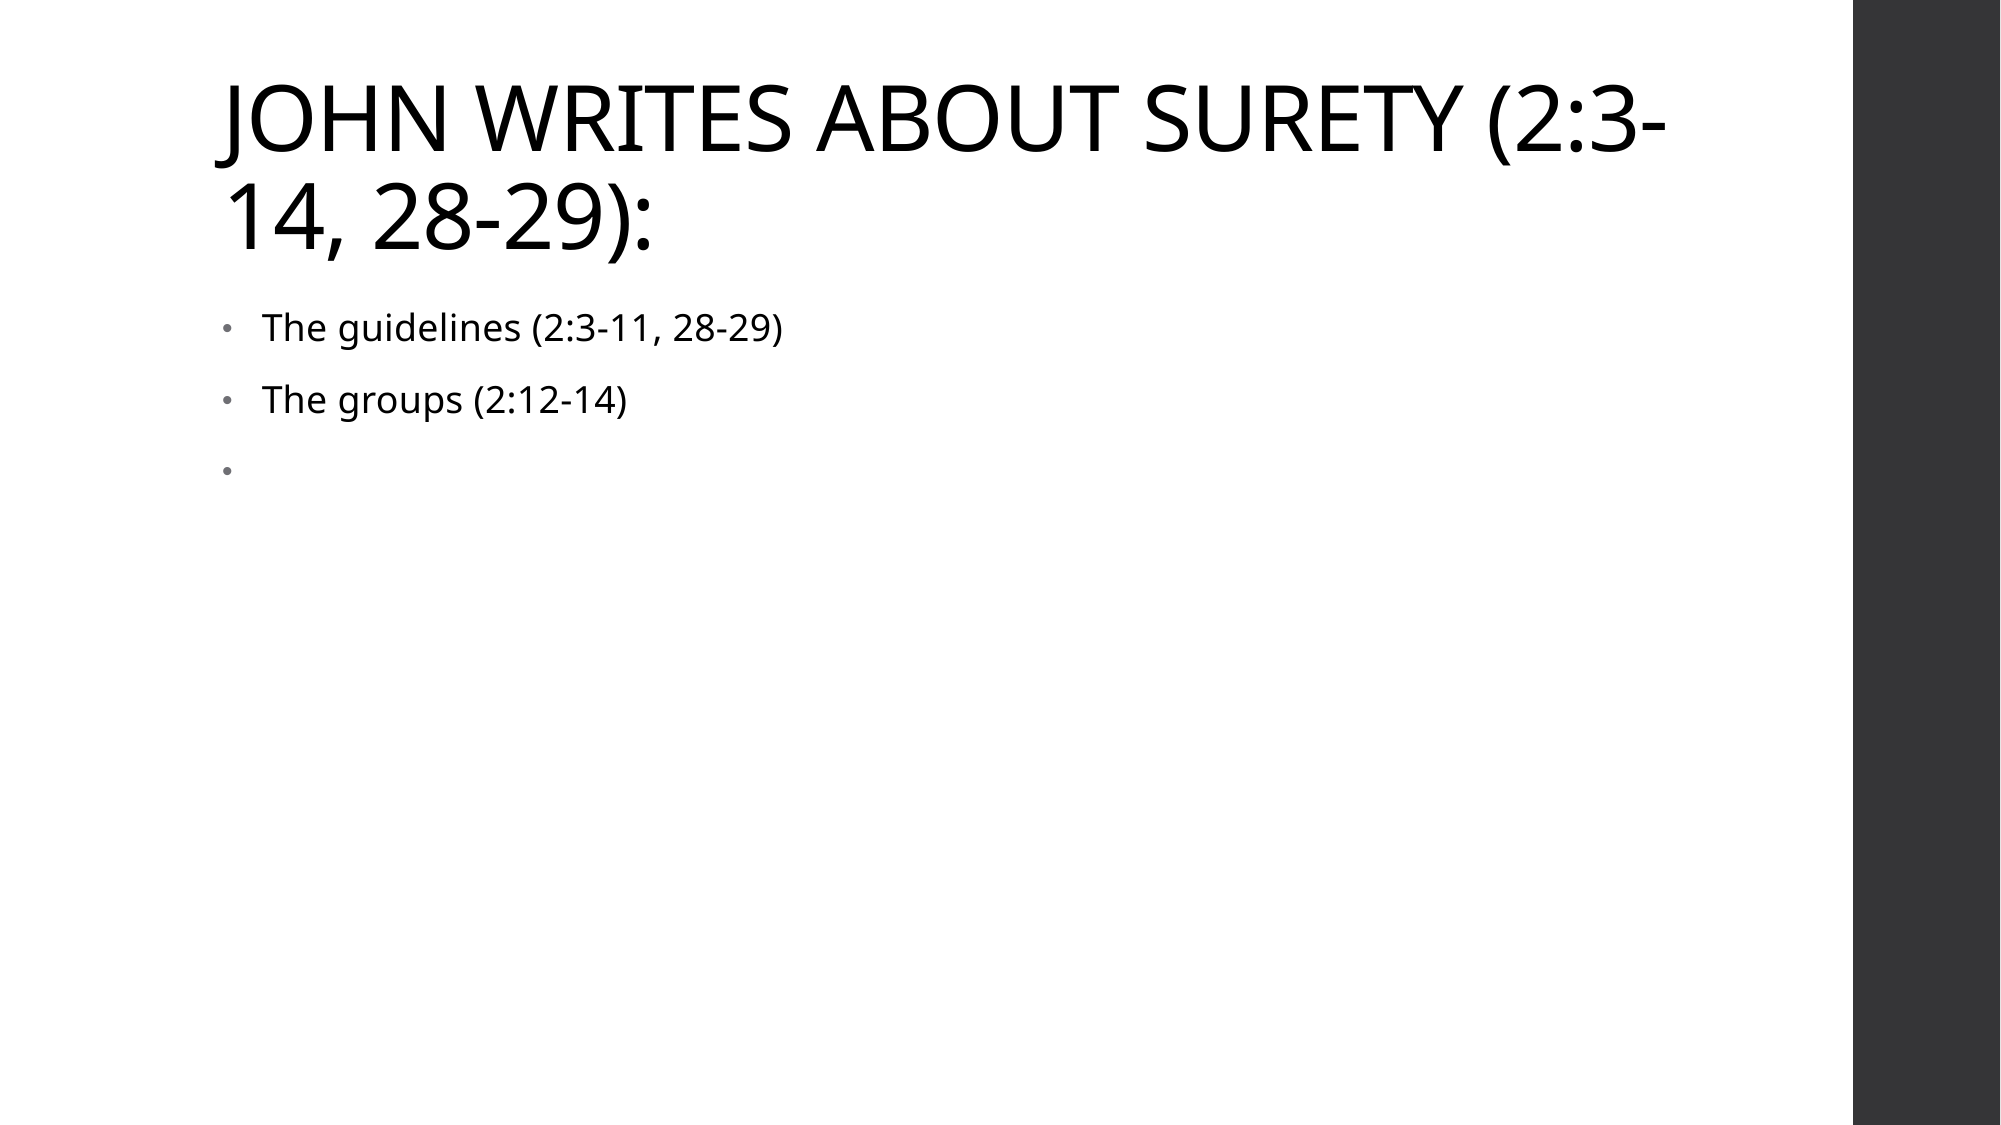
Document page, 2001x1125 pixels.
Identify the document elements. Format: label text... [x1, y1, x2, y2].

list The guidelines (2:3-11, 28-29) The groups (2:12-14) [206, 299, 1617, 1014]
title JOHN WRITES ABOUT SURETY (2:3-14, 28-29): [206, 60, 1797, 278]
